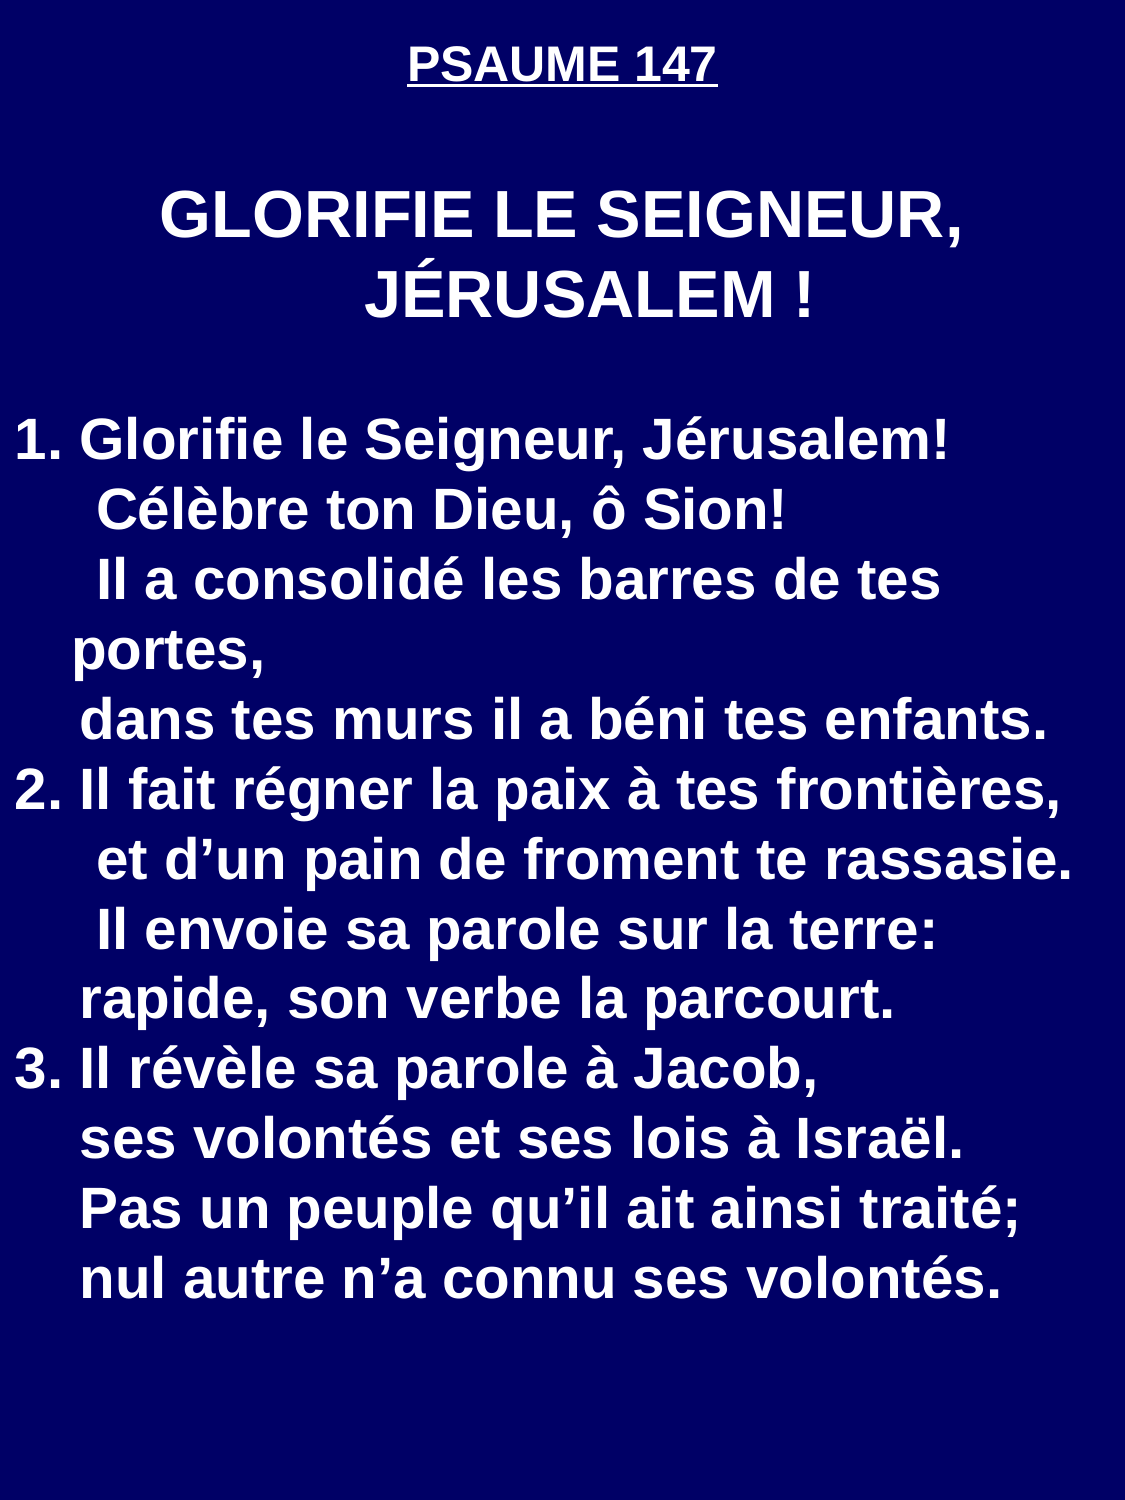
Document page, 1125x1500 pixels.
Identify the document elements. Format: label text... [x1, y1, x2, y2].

text_box PSAUME 147 GLORIFIE LE SEIGNEUR, JÉRUSALEM ! 1. Glorifie le Seigneur, Jérusalem! Célèbre ton Dieu, ô Sion! Il a consolidé les barres de tes portes, dans tes murs il a béni tes enfants. 2. Il fait régner la paix à tes frontières, et d’un pain de froment te rassasie. Il envoie sa parole sur la terre: rapide, son verbe la parcourt. 3. Il révèle sa parole à Jacob, ses volontés et ses lois à Israël. Pas un peuple qu’il ait ainsi traité; nul autre n’a connu ses volontés. [0, 23, 1125, 590]
